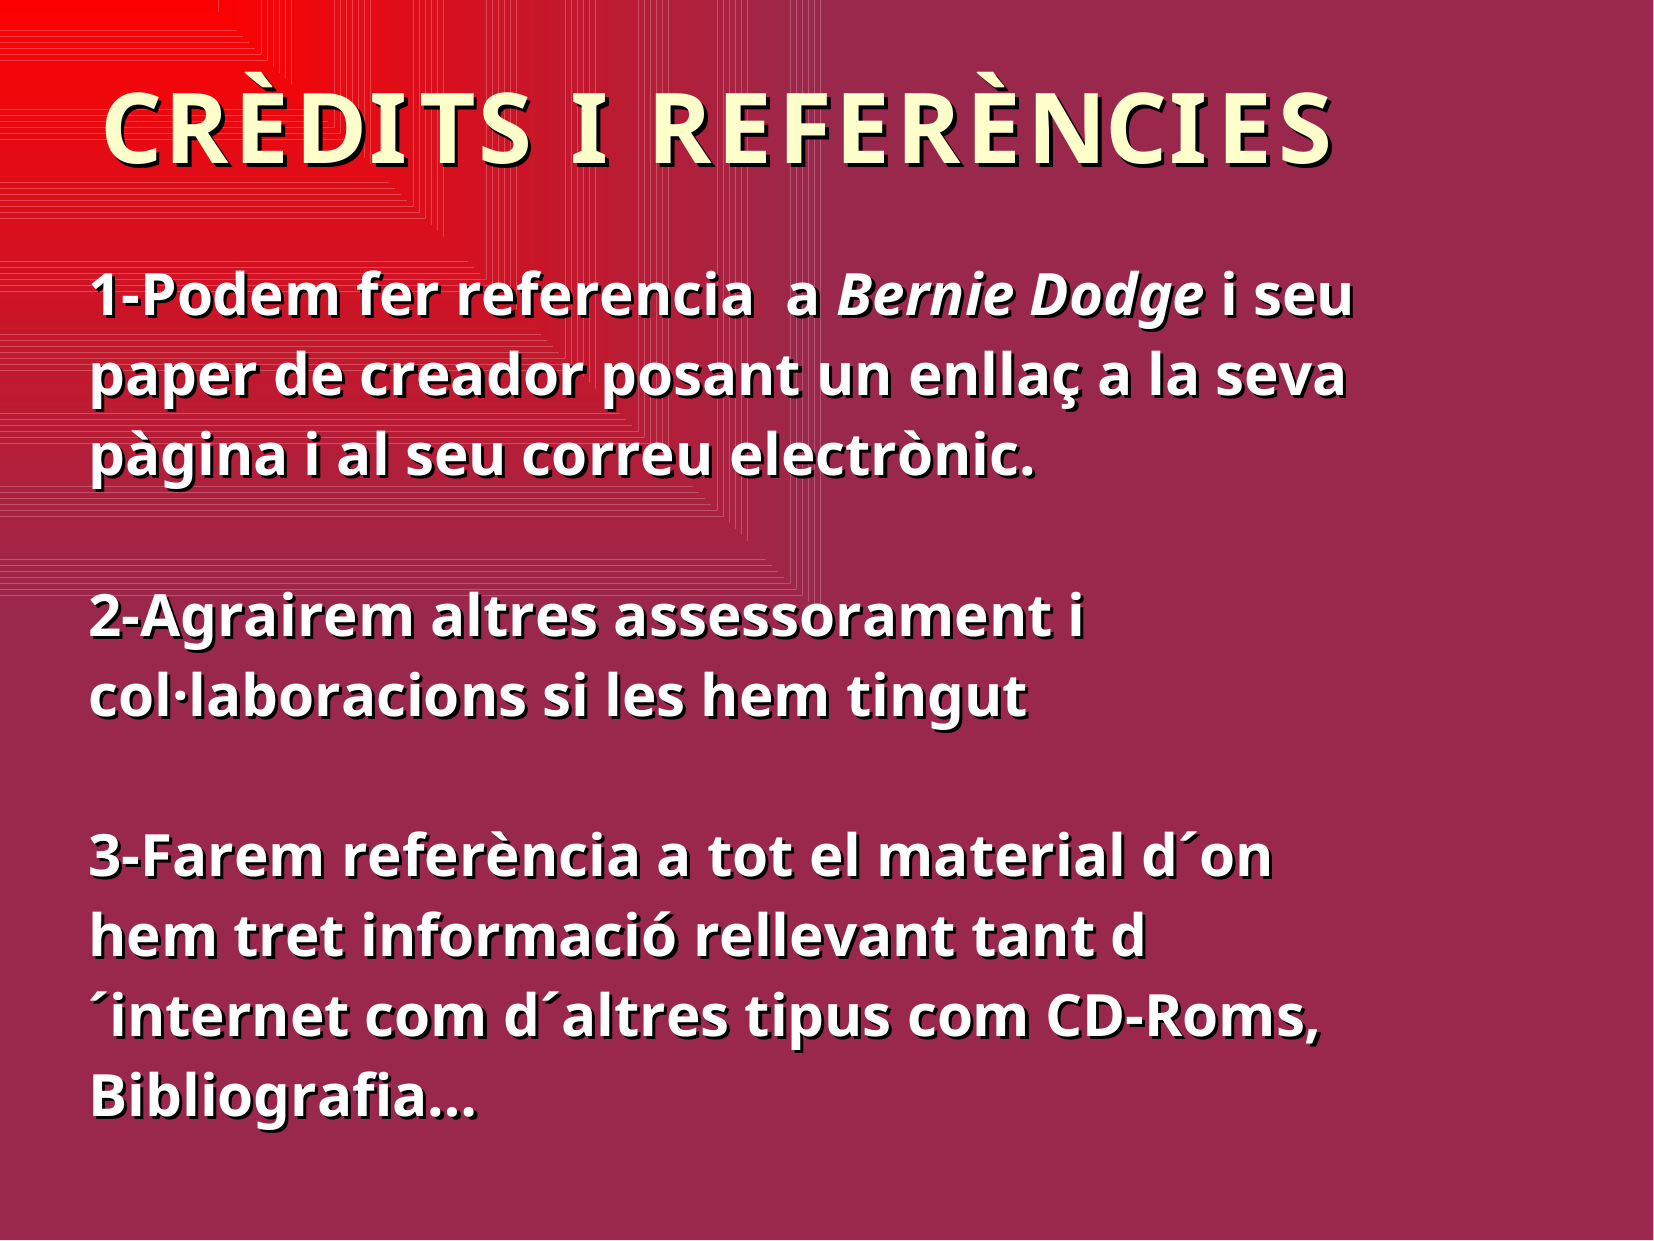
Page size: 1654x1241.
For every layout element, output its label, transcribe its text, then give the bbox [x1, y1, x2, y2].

text_box 1-Podem fer referencia a Bernie Dodge i seu paper de creador posant un enllaç a la seva pàgina i al seu correu electrònic. 2-Agrairem altres assessorament i col·laboracions si les hem tingut 3-Farem referència a tot el material d´on hem tret informació rellevant tant d´internet com d´altres tipus com CD-Roms, Bibliografia… [88, 252, 1388, 1134]
picture [83, 57, 1369, 196]
